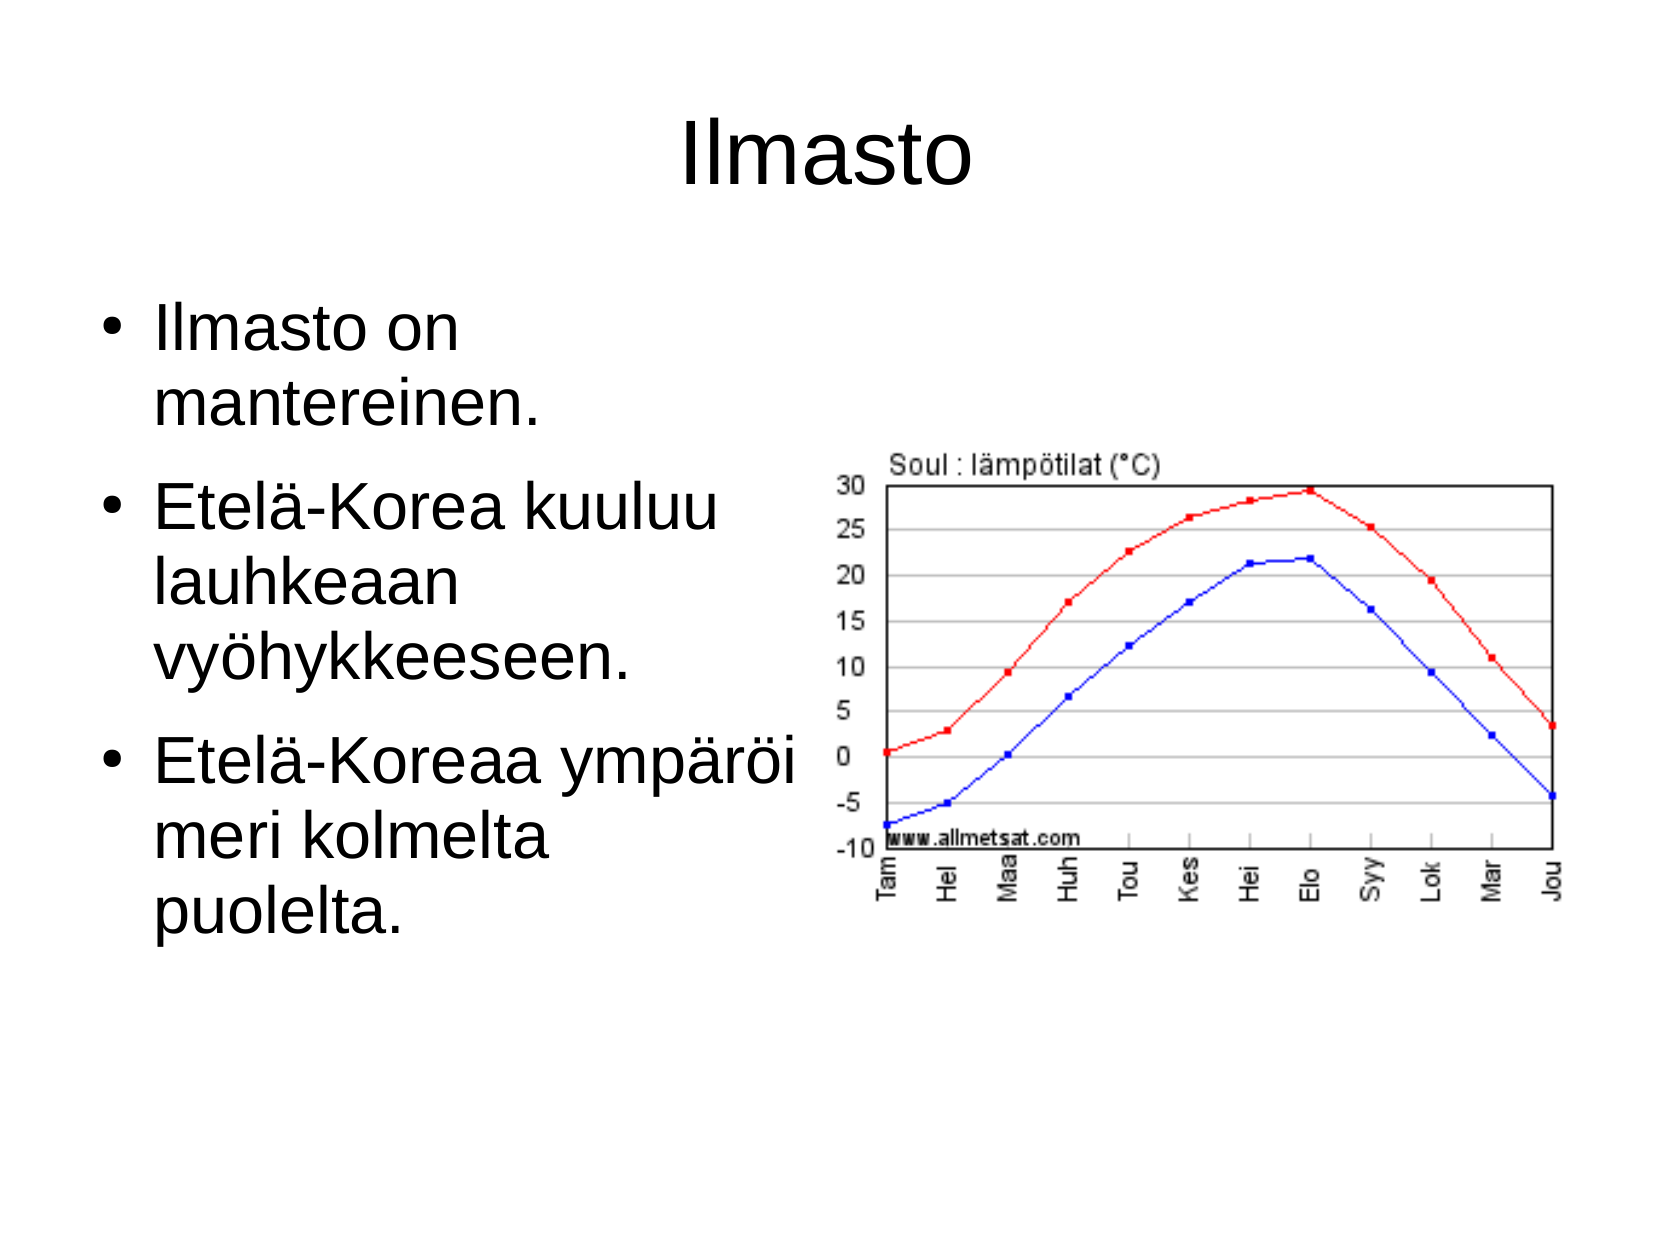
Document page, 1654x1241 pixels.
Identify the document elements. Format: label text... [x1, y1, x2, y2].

title Ilmasto [82, 49, 1571, 257]
list Ilmasto on mantereinen. Etelä-Korea kuuluu lauhkeaan vyöhykkeeseen. Etelä-Koreaa ympäröi meri kolmelta puolelta. [82, 290, 809, 1010]
picture [826, 425, 1564, 909]
